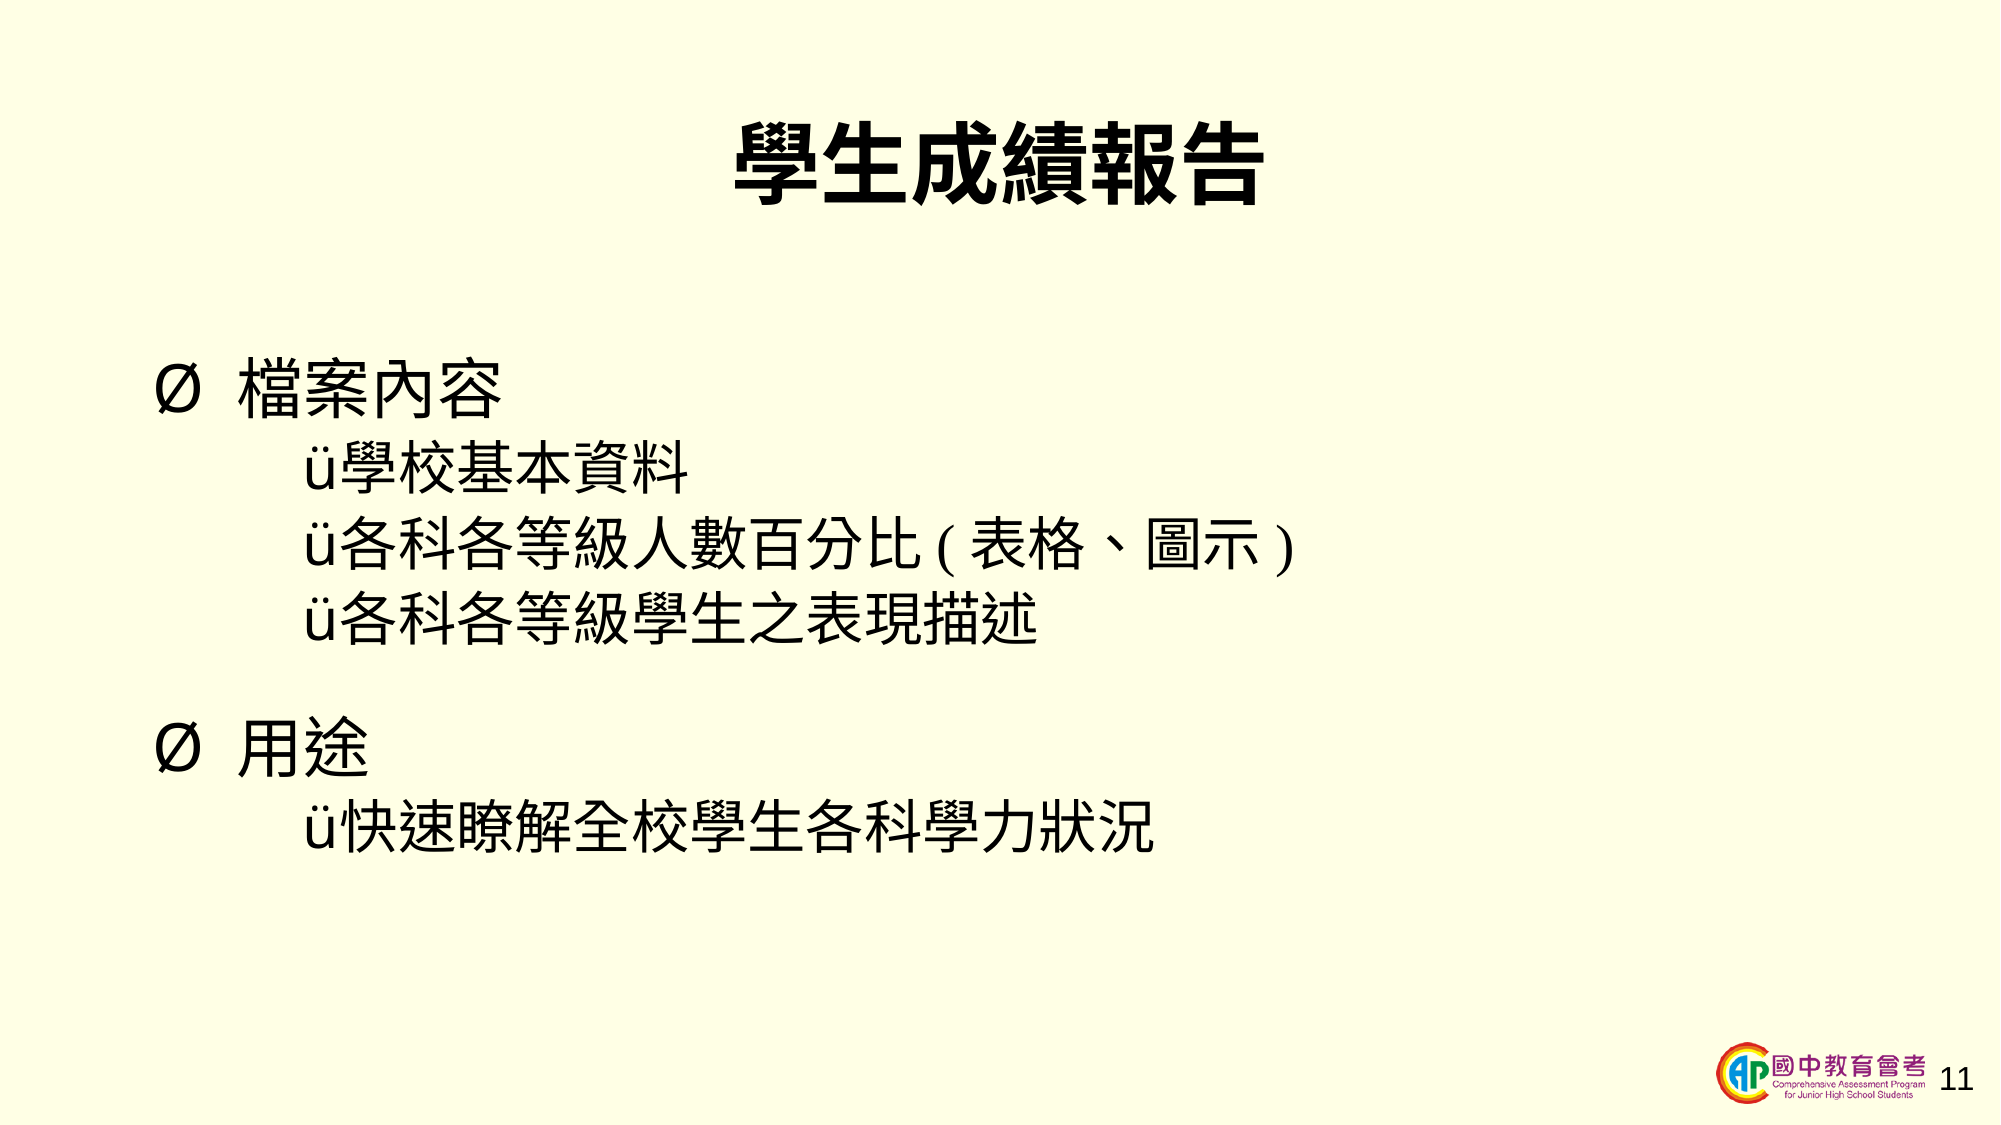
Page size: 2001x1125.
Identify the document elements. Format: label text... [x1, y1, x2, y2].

title 學生成績報告 [137, 59, 1863, 278]
list 檔案內容 學校基本資料 各科各等級人數百分比(表格、圖示) 各科各等級學生之表現描述 用途 快速瞭解全校學生各科學力狀況 [137, 299, 1863, 1014]
text_box 11 [1923, 1047, 2000, 1108]
